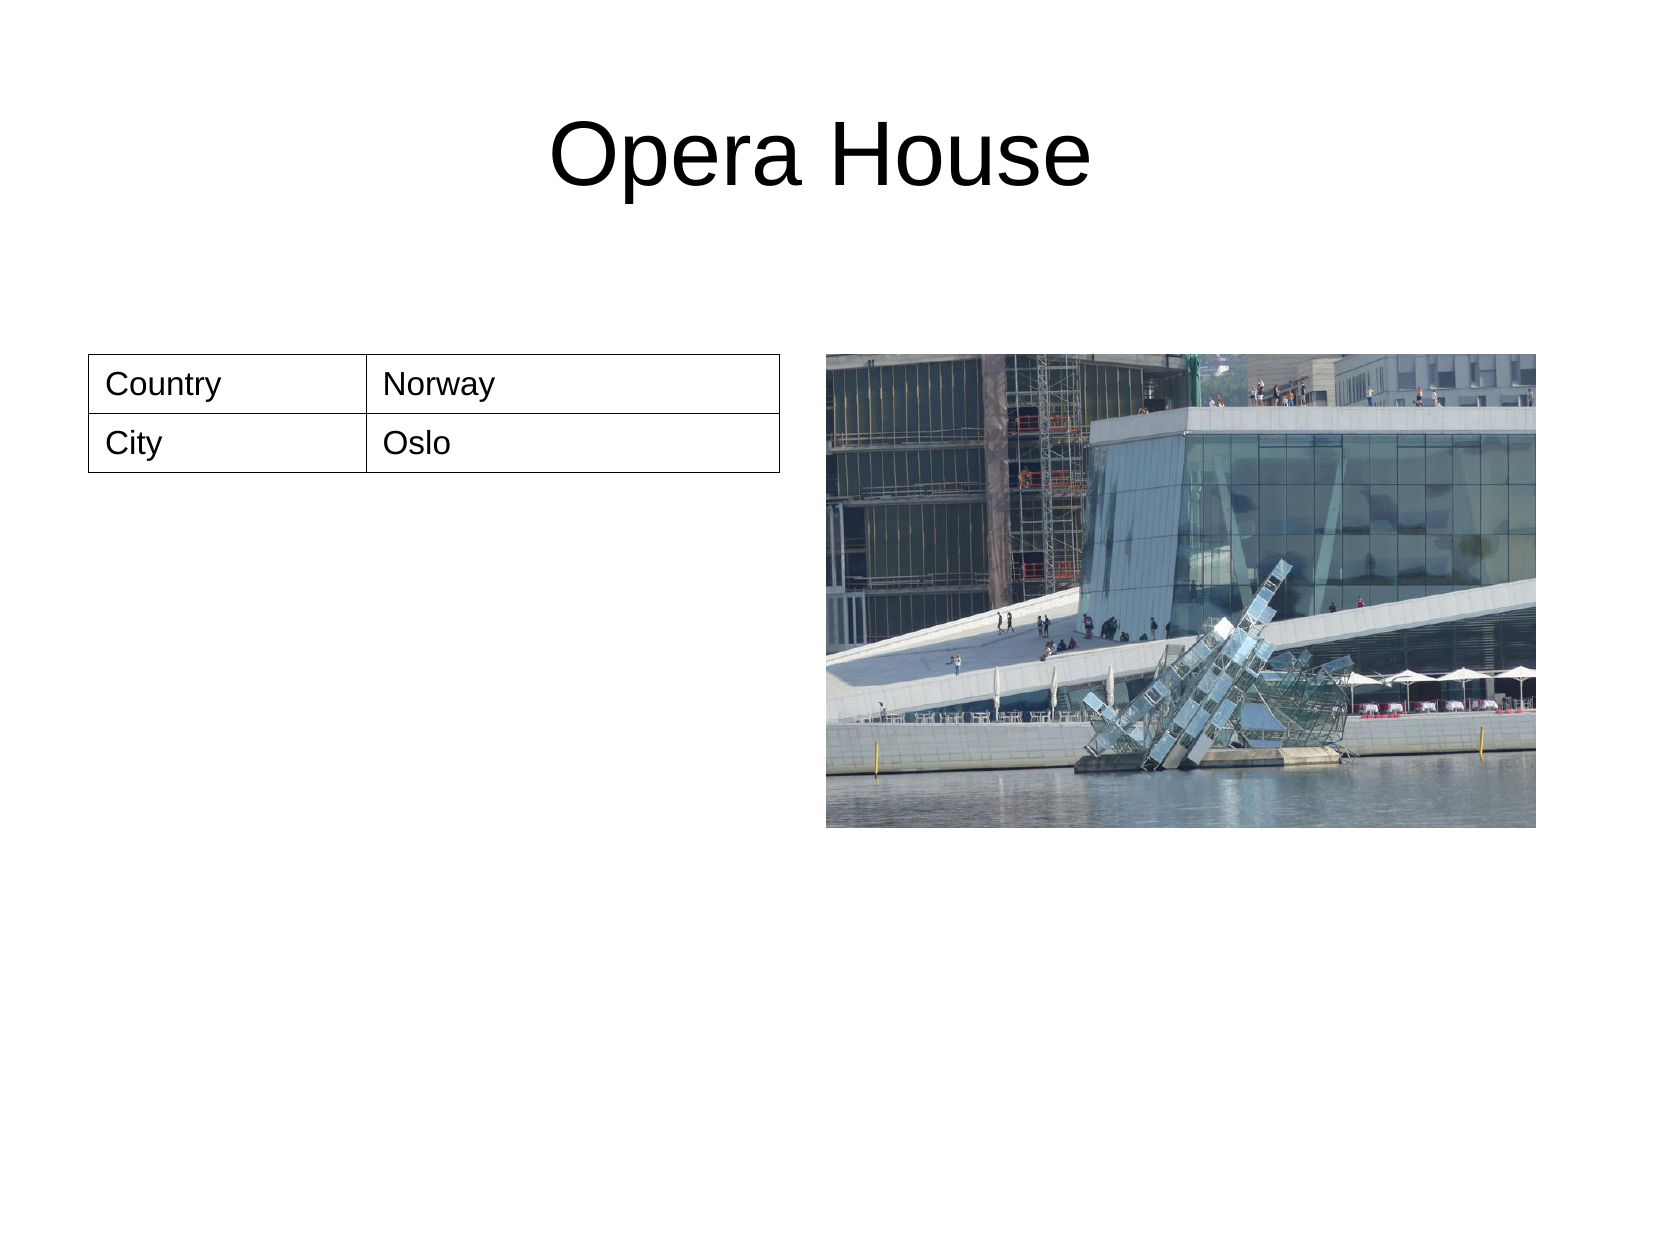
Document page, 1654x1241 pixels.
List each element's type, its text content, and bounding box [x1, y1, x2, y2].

text_box Norway [366, 354, 780, 413]
title Opera House [82, 50, 1560, 257]
text_box Country [88, 354, 366, 413]
picture [826, 354, 1536, 828]
text_box Oslo [366, 413, 780, 473]
text_box City [88, 413, 366, 473]
